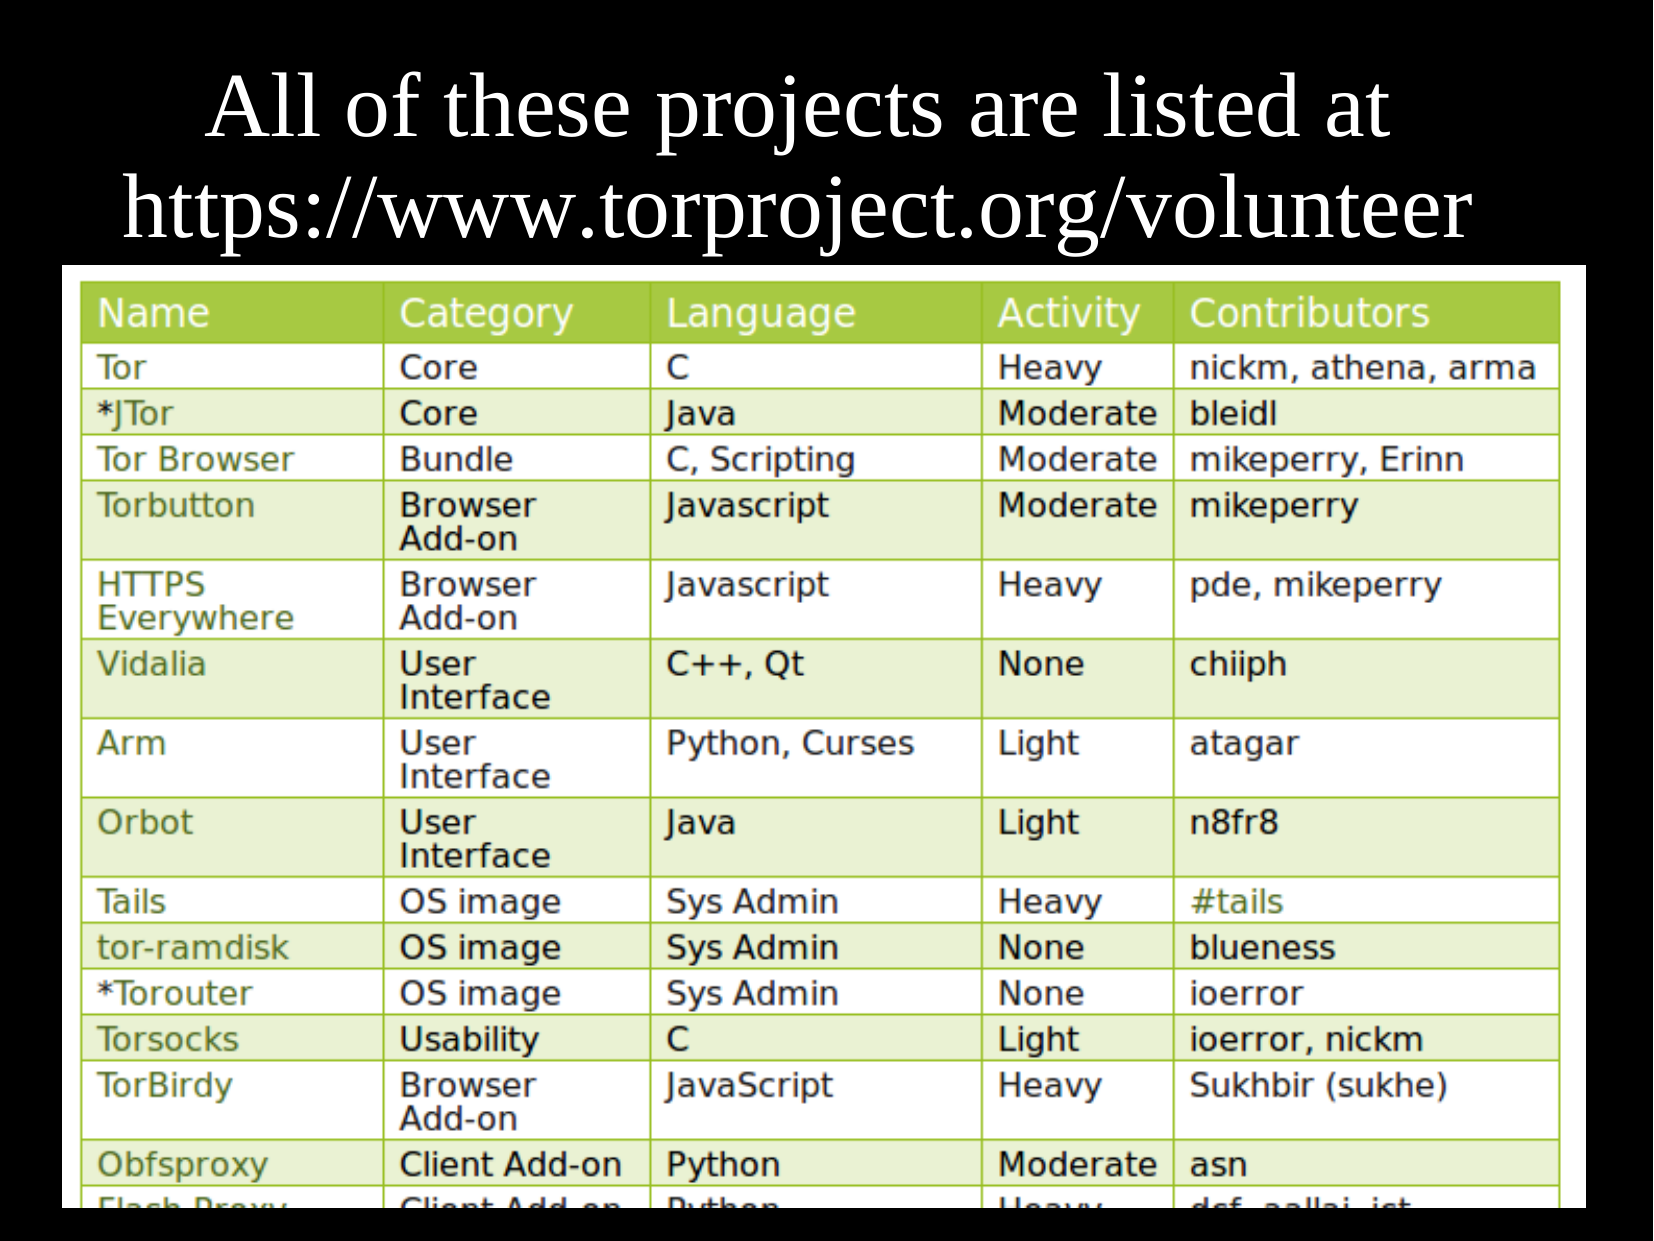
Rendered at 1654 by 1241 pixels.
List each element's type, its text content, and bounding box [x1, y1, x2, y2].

title All of these projects are listed at https://www.torproject.org/volunteer [93, 52, 1505, 260]
picture [62, 265, 1586, 1208]
